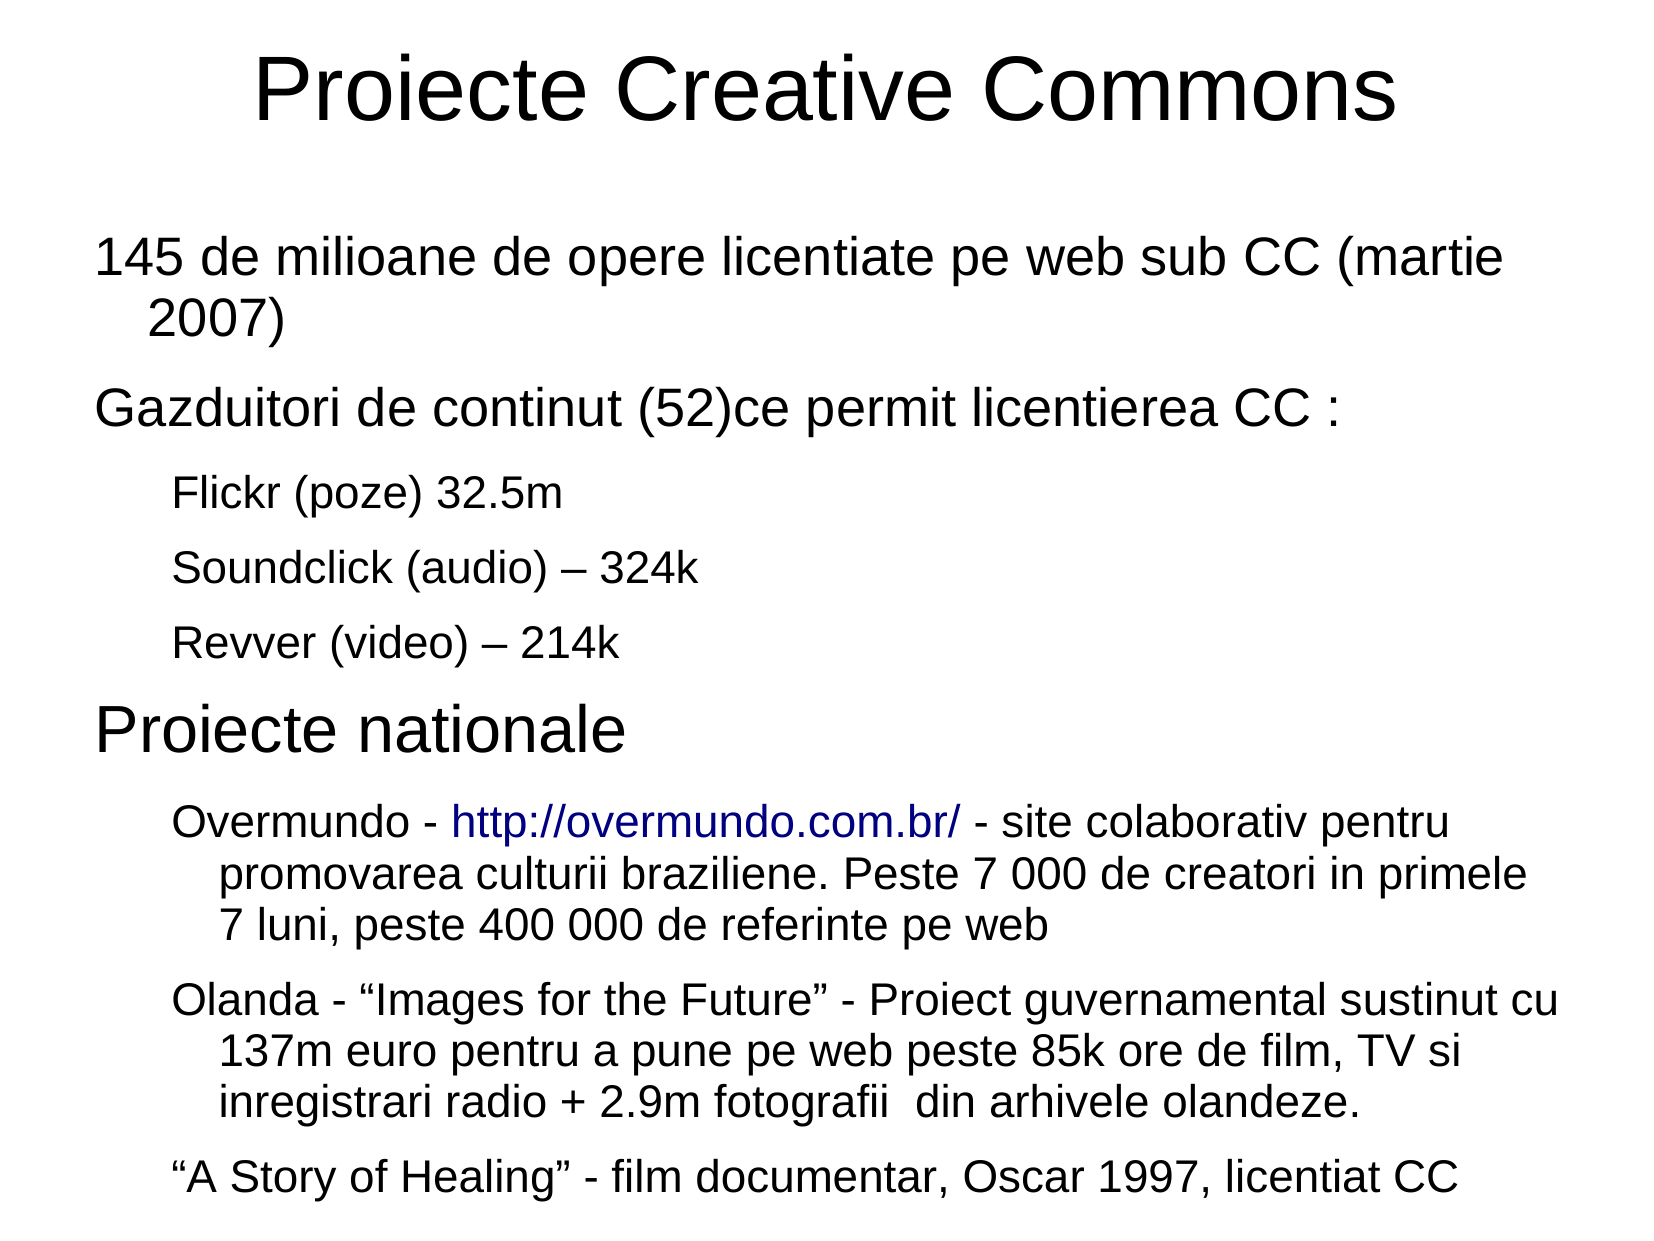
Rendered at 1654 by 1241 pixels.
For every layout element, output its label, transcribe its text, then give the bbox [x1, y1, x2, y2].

title Proiecte Creative Commons [82, 0, 1571, 178]
list 145 de milioane de opere licentiate pe web sub CC (martie 2007) Gazduitori de continut (52)ce permit licentierea CC : Flickr (poze) 32.5m Soundclick (audio) – 324k Revver (video) – 214k Proiecte nationale Overmundo - http://overmundo.com.br/ - site colaborativ pentru promovarea culturii braziliene. Peste 7 000 de creatori in primele 7 luni, peste 400 000 de referinte pe web Olanda - “Images for the Future” - Proiect guvernamental sustinut cu 137m euro pentru a pune pe web peste 85k ore de film, TV si inregistrari radio + 2.9m fotografii din arhivele olandeze. “A Story of Healing” - film documentar, Oscar 1997, licentiat CC [76, 226, 1565, 1201]
